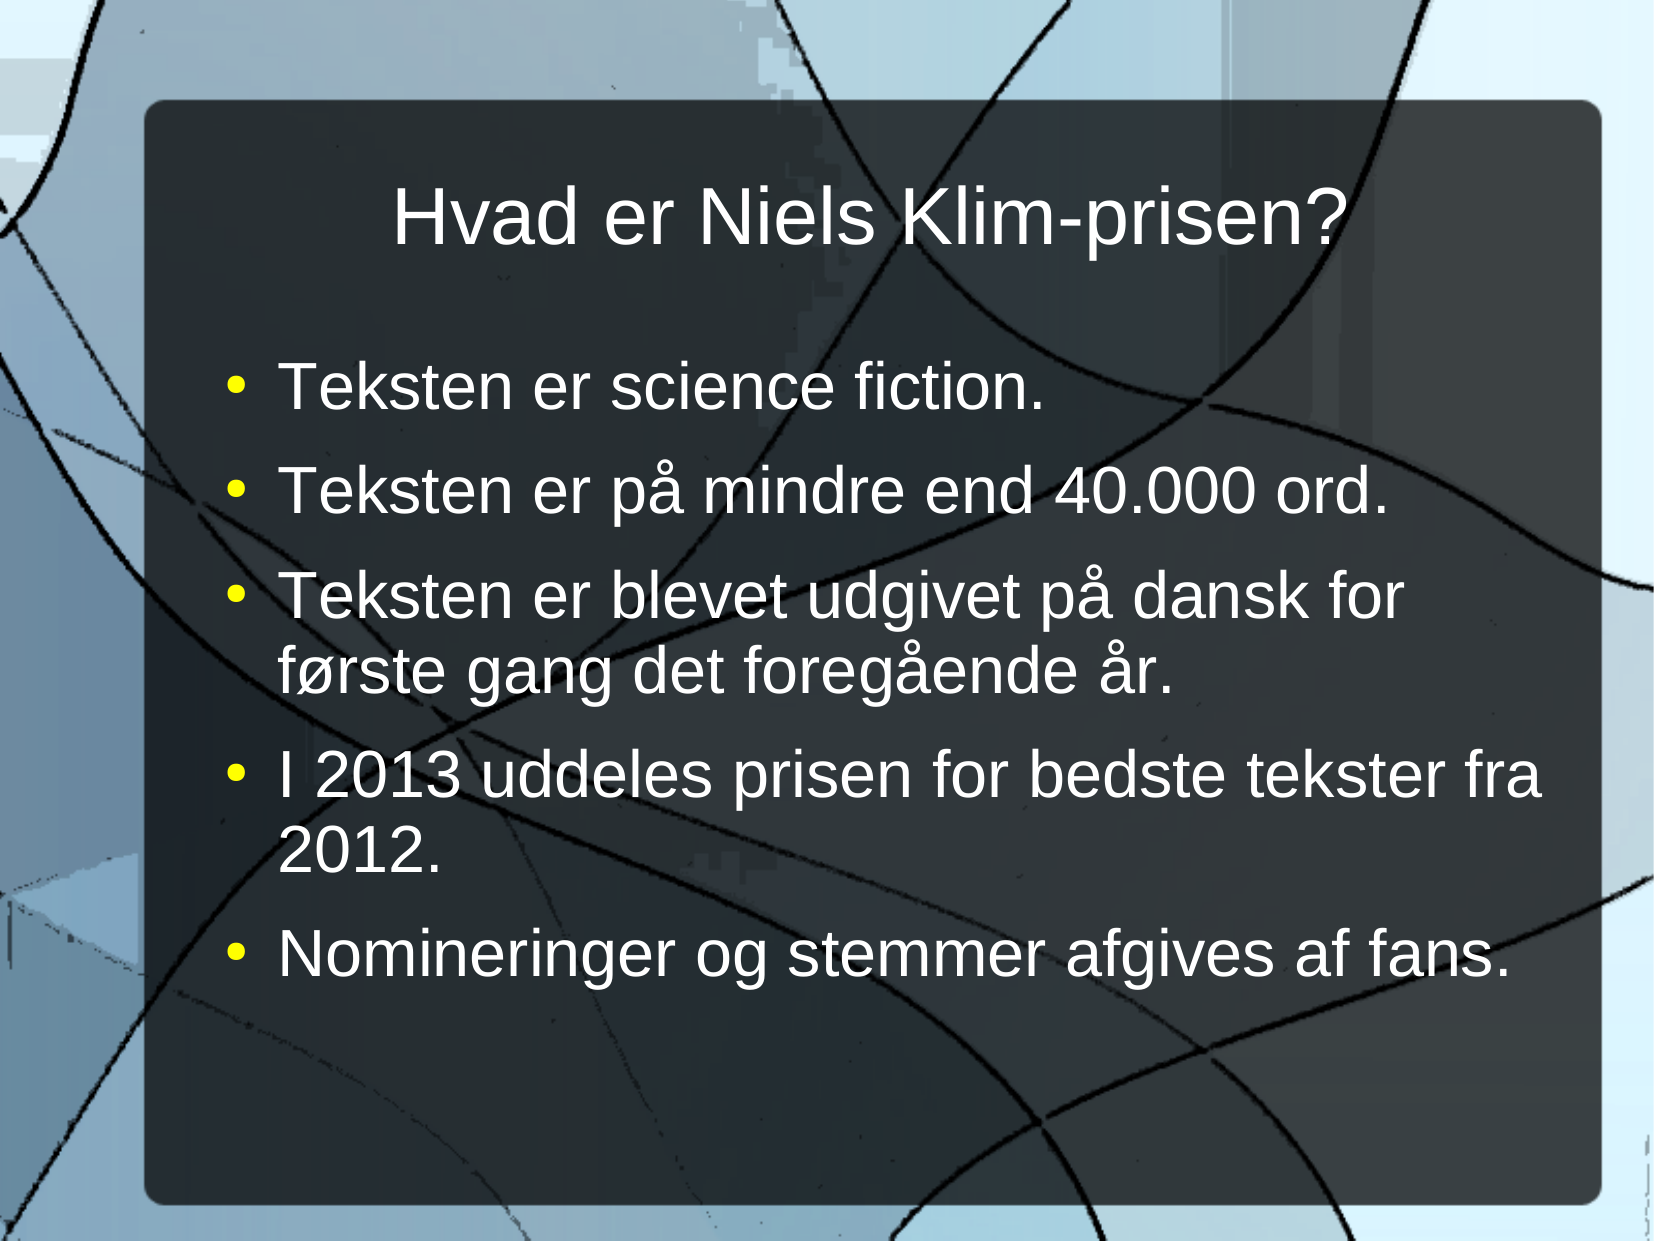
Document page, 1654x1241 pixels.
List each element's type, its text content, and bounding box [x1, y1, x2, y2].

title Hvad er Niels Klim-prisen? [159, 108, 1583, 325]
list Teksten er science fiction. Teksten er på mindre end 40.000 ord. Teksten er blevet udgivet på dansk for første gang det foregående år. I 2013 uddeles prisen for bedste tekster fra 2012. Nomineringer og stemmer afgives af fans. [206, 349, 1571, 1069]
picture [0, 0, 1654, 1241]
